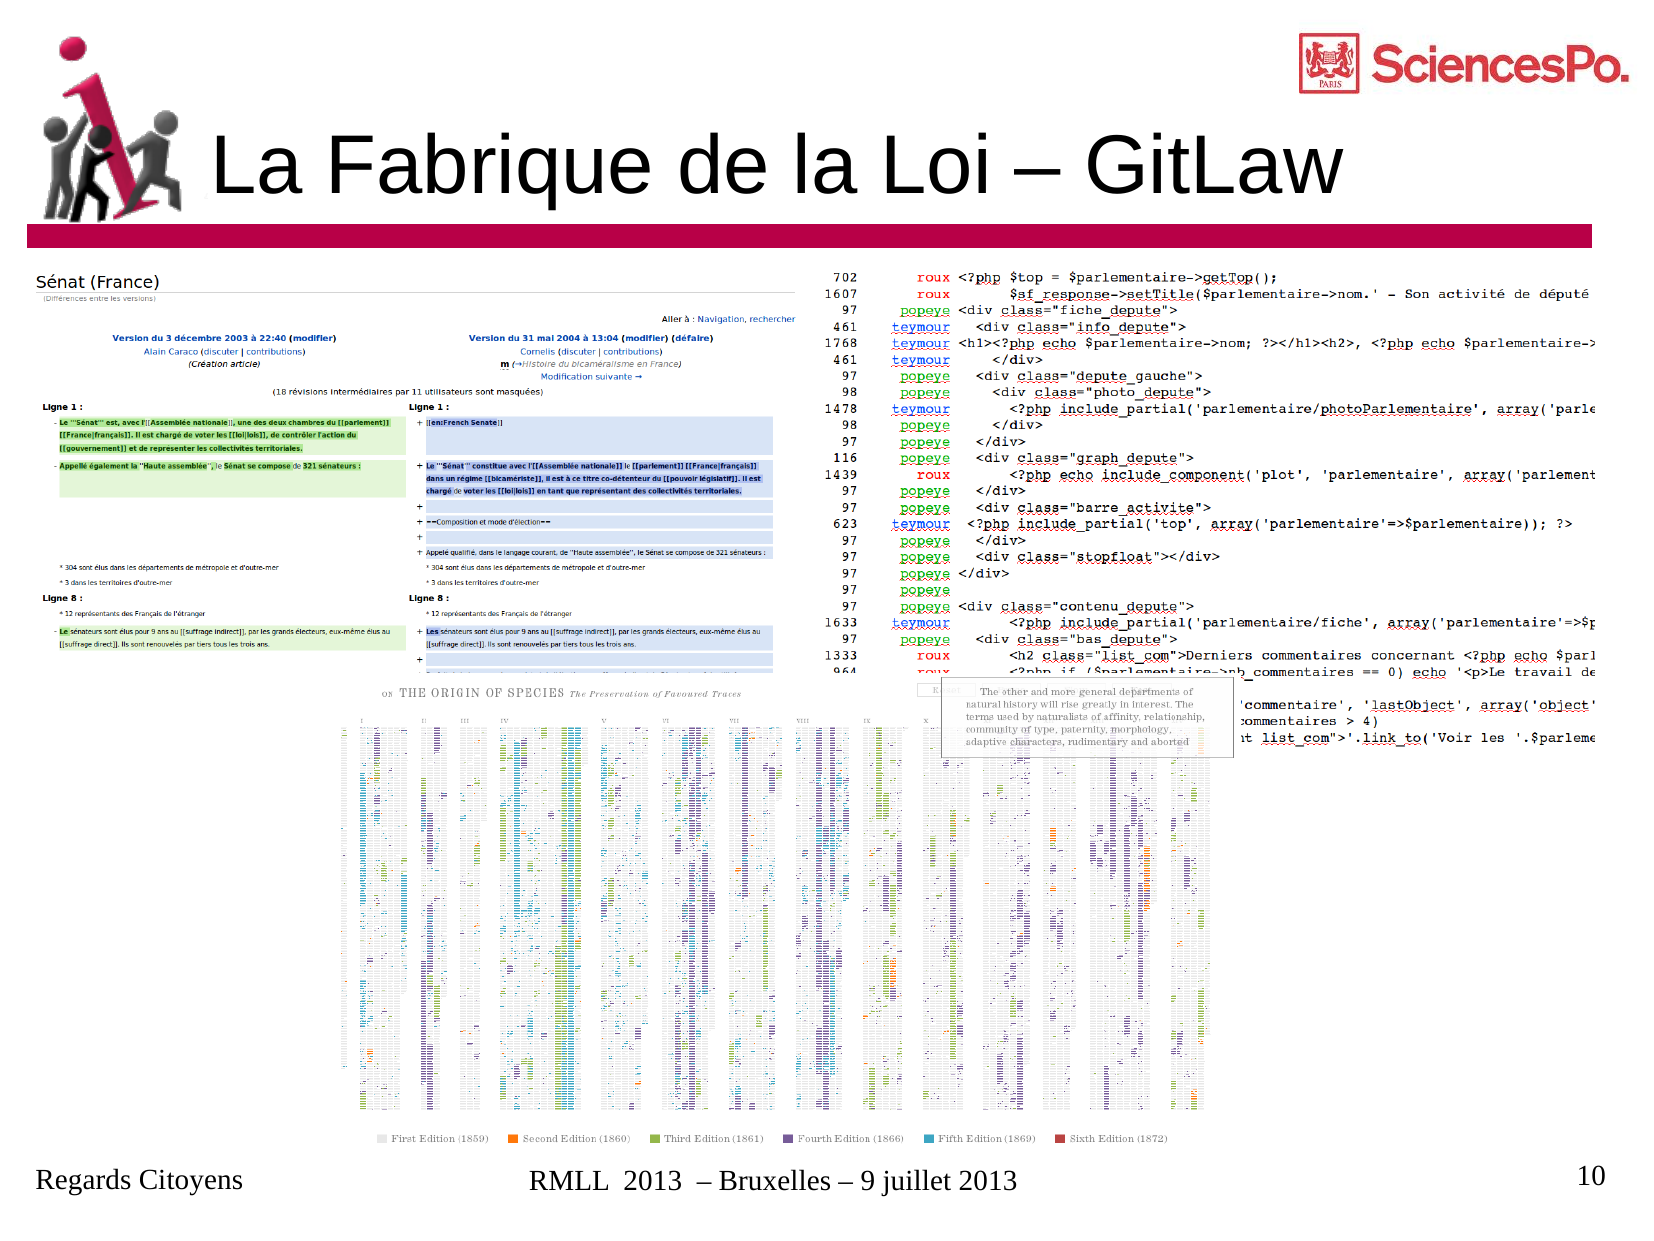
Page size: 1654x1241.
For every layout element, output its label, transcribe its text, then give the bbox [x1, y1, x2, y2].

picture [29, 265, 1595, 1154]
picture [1299, 5, 1654, 125]
picture [27, 31, 208, 224]
title La Fabrique de la Loi – GitLaw [210, 68, 1599, 261]
